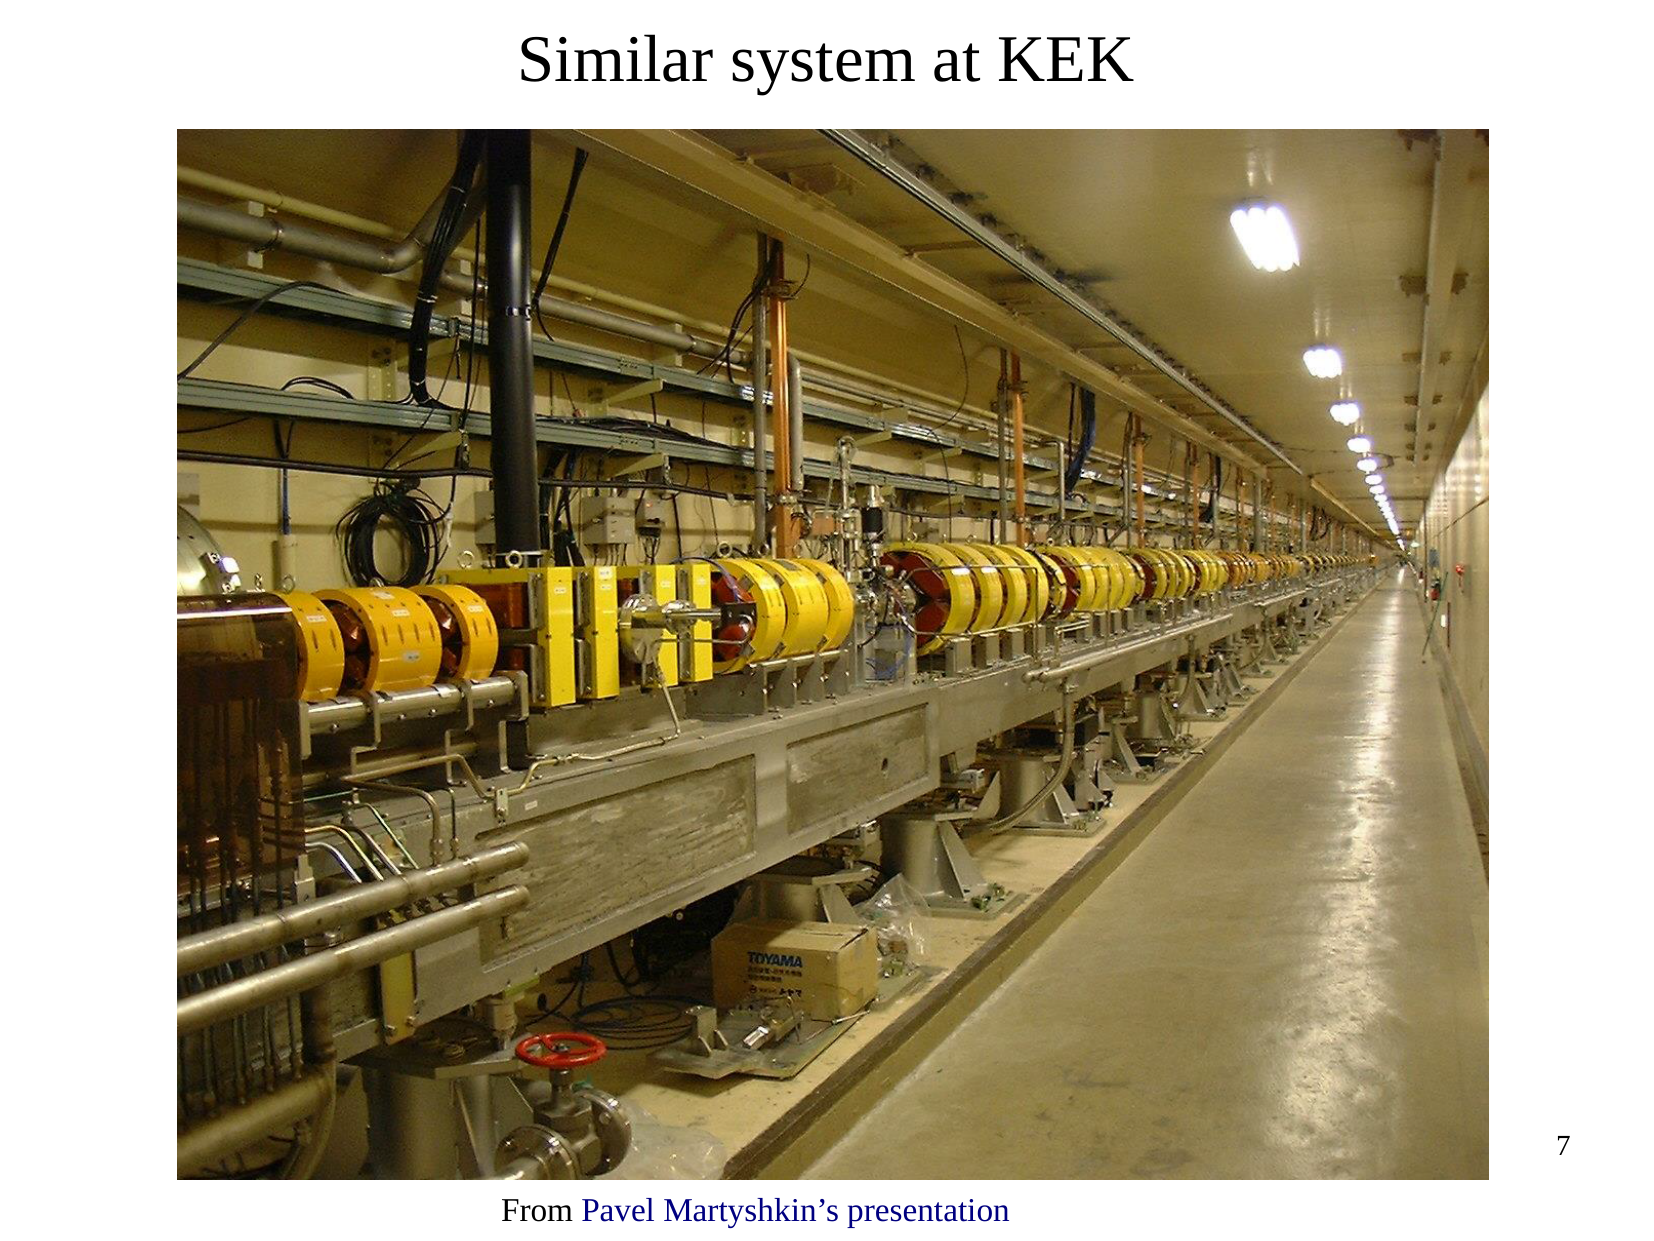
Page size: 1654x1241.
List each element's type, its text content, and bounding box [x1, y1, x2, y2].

picture [177, 129, 1489, 1179]
title Similar system at KEK [82, 11, 1571, 107]
title From Pavel Martyshkin’s presentation [11, 1179, 1501, 1241]
